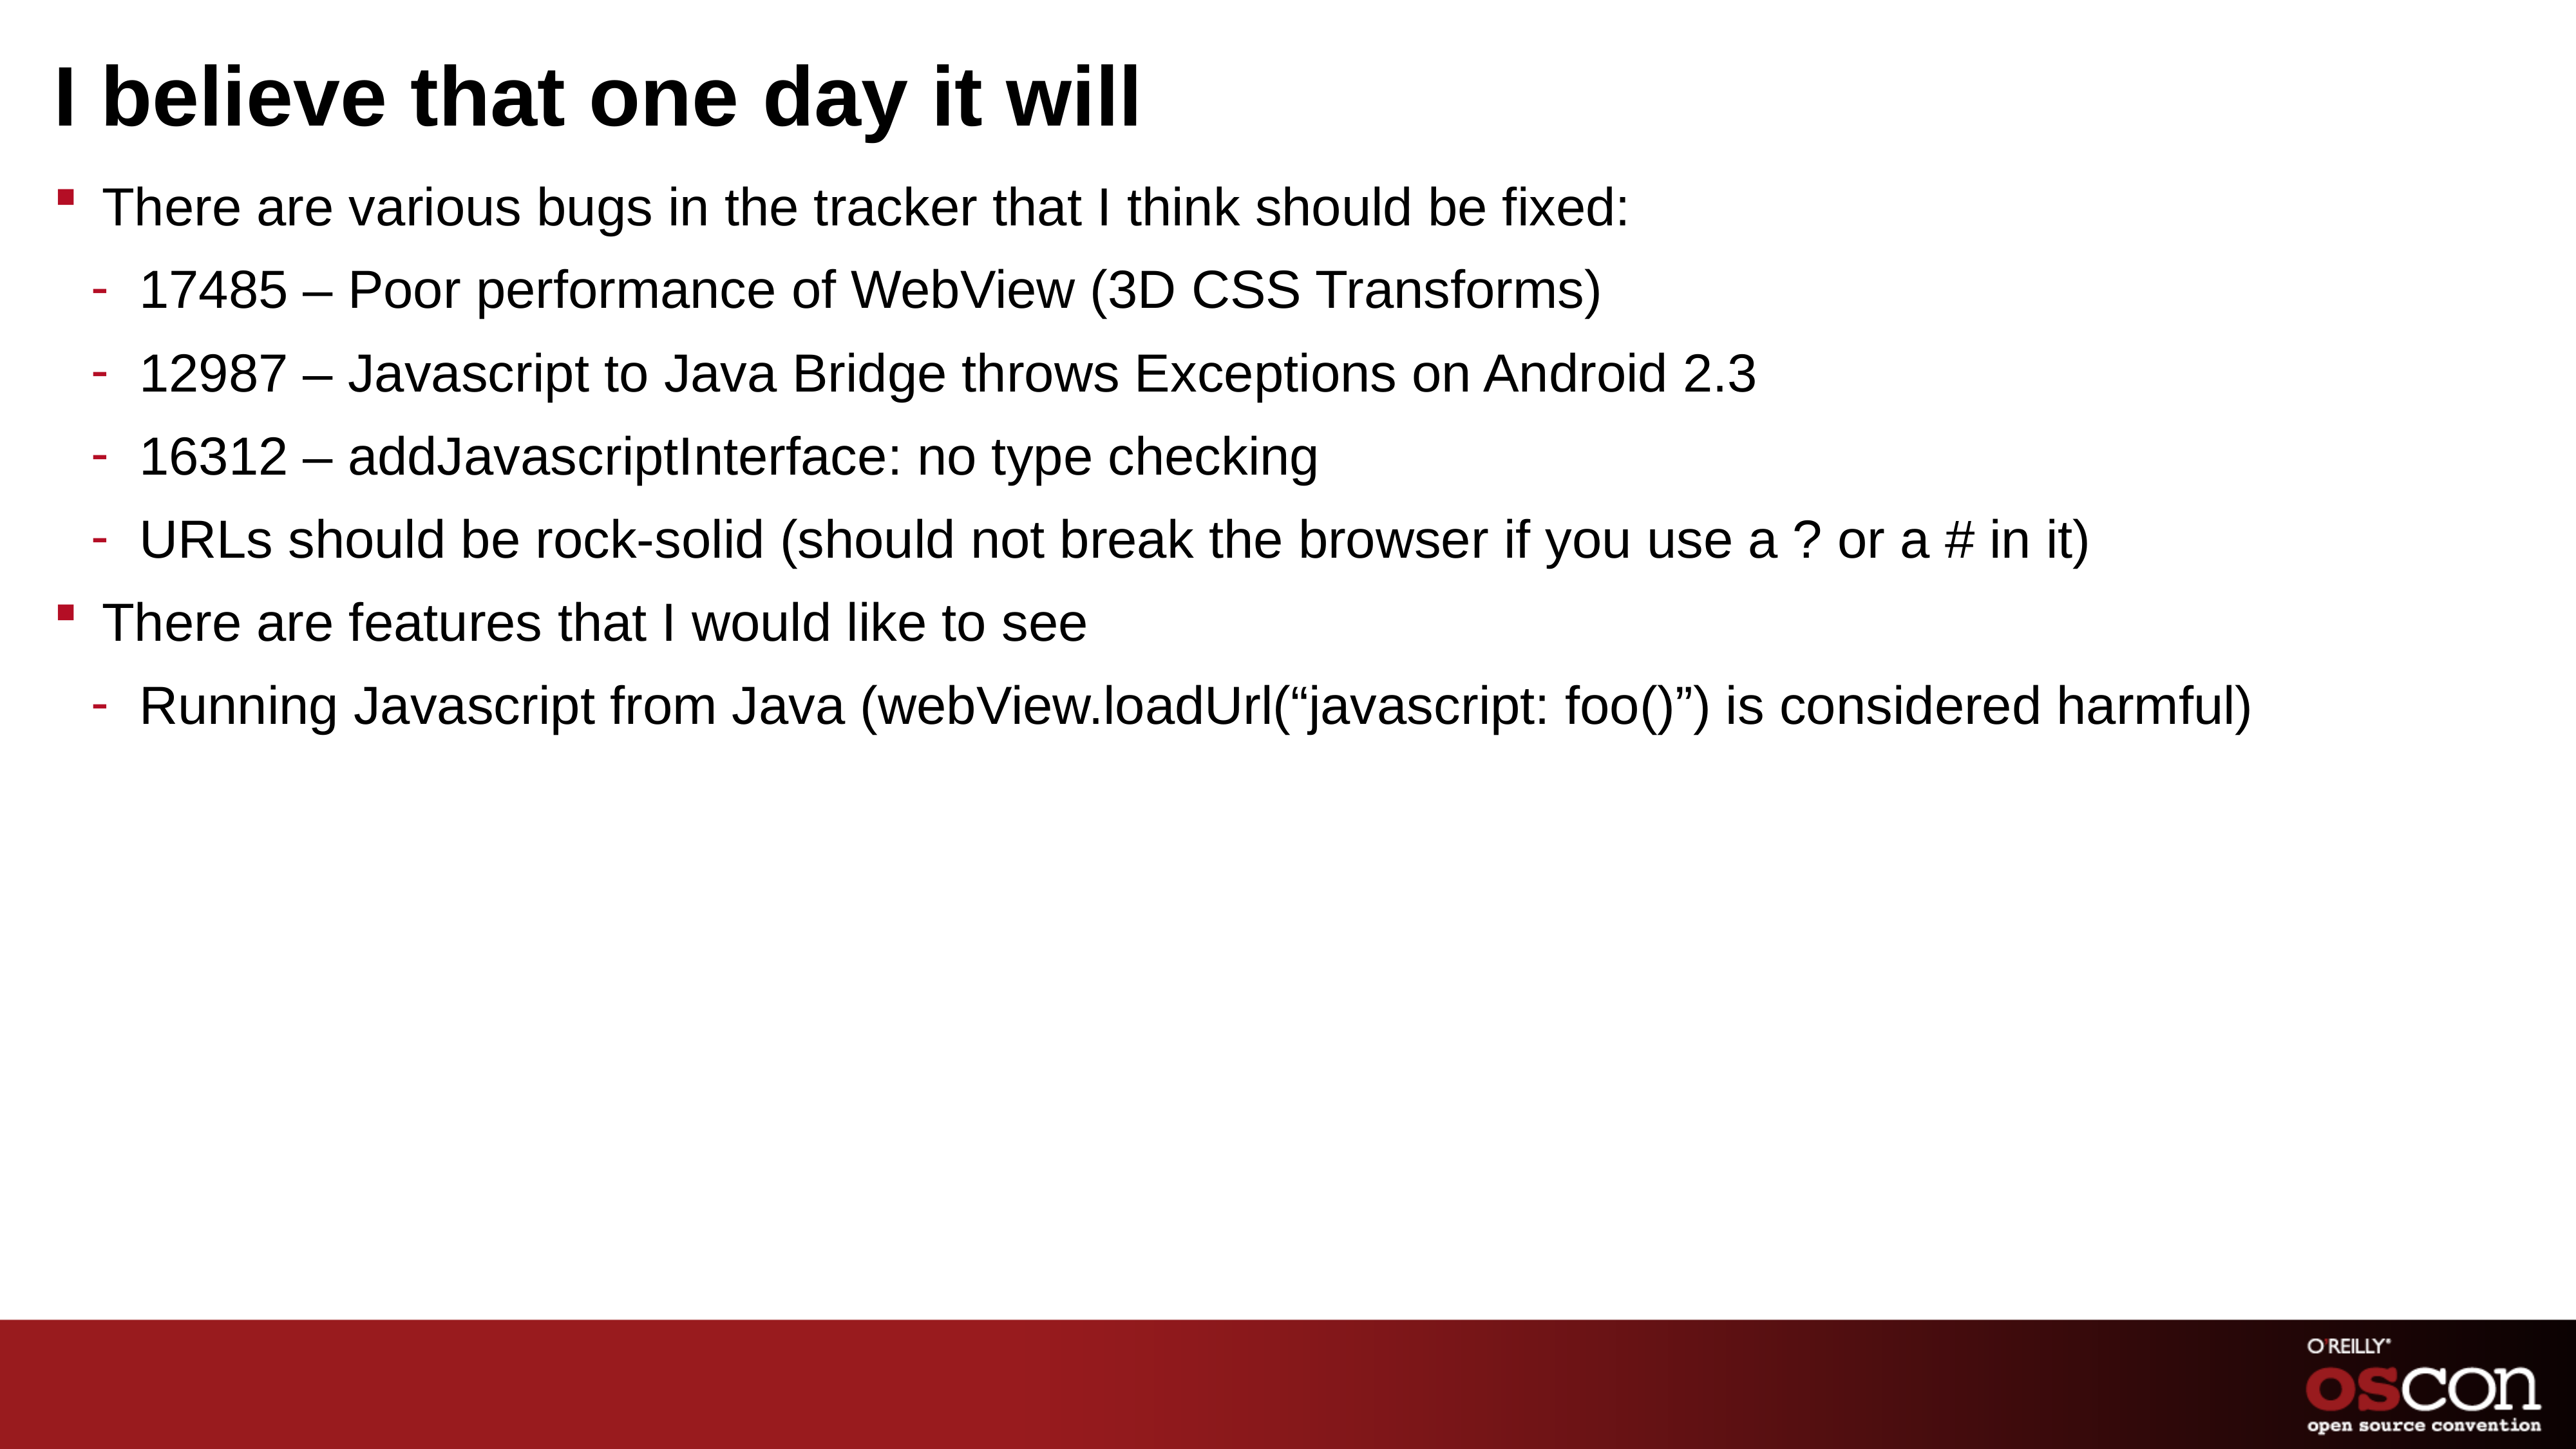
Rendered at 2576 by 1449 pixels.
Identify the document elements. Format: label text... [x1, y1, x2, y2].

title I believe that one day it will [48, 17, 2514, 166]
picture [0, 0, 2576, 1449]
list There are various bugs in the tracker that I think should be fixed: 17485 – Poor performance of WebView (3D CSS Transforms) 12987 – Javascript to Java Bridge throws Exceptions on Android 2.3 16312 – addJavascriptInterface: no type checking URLs should be rock-solid (should not break the browser if you use a ? or a # in it) There are features that I would like to see Running Javascript from Java (webView.loadUrl(“javascript: foo()”) is considered harmful) [48, 166, 2514, 1135]
